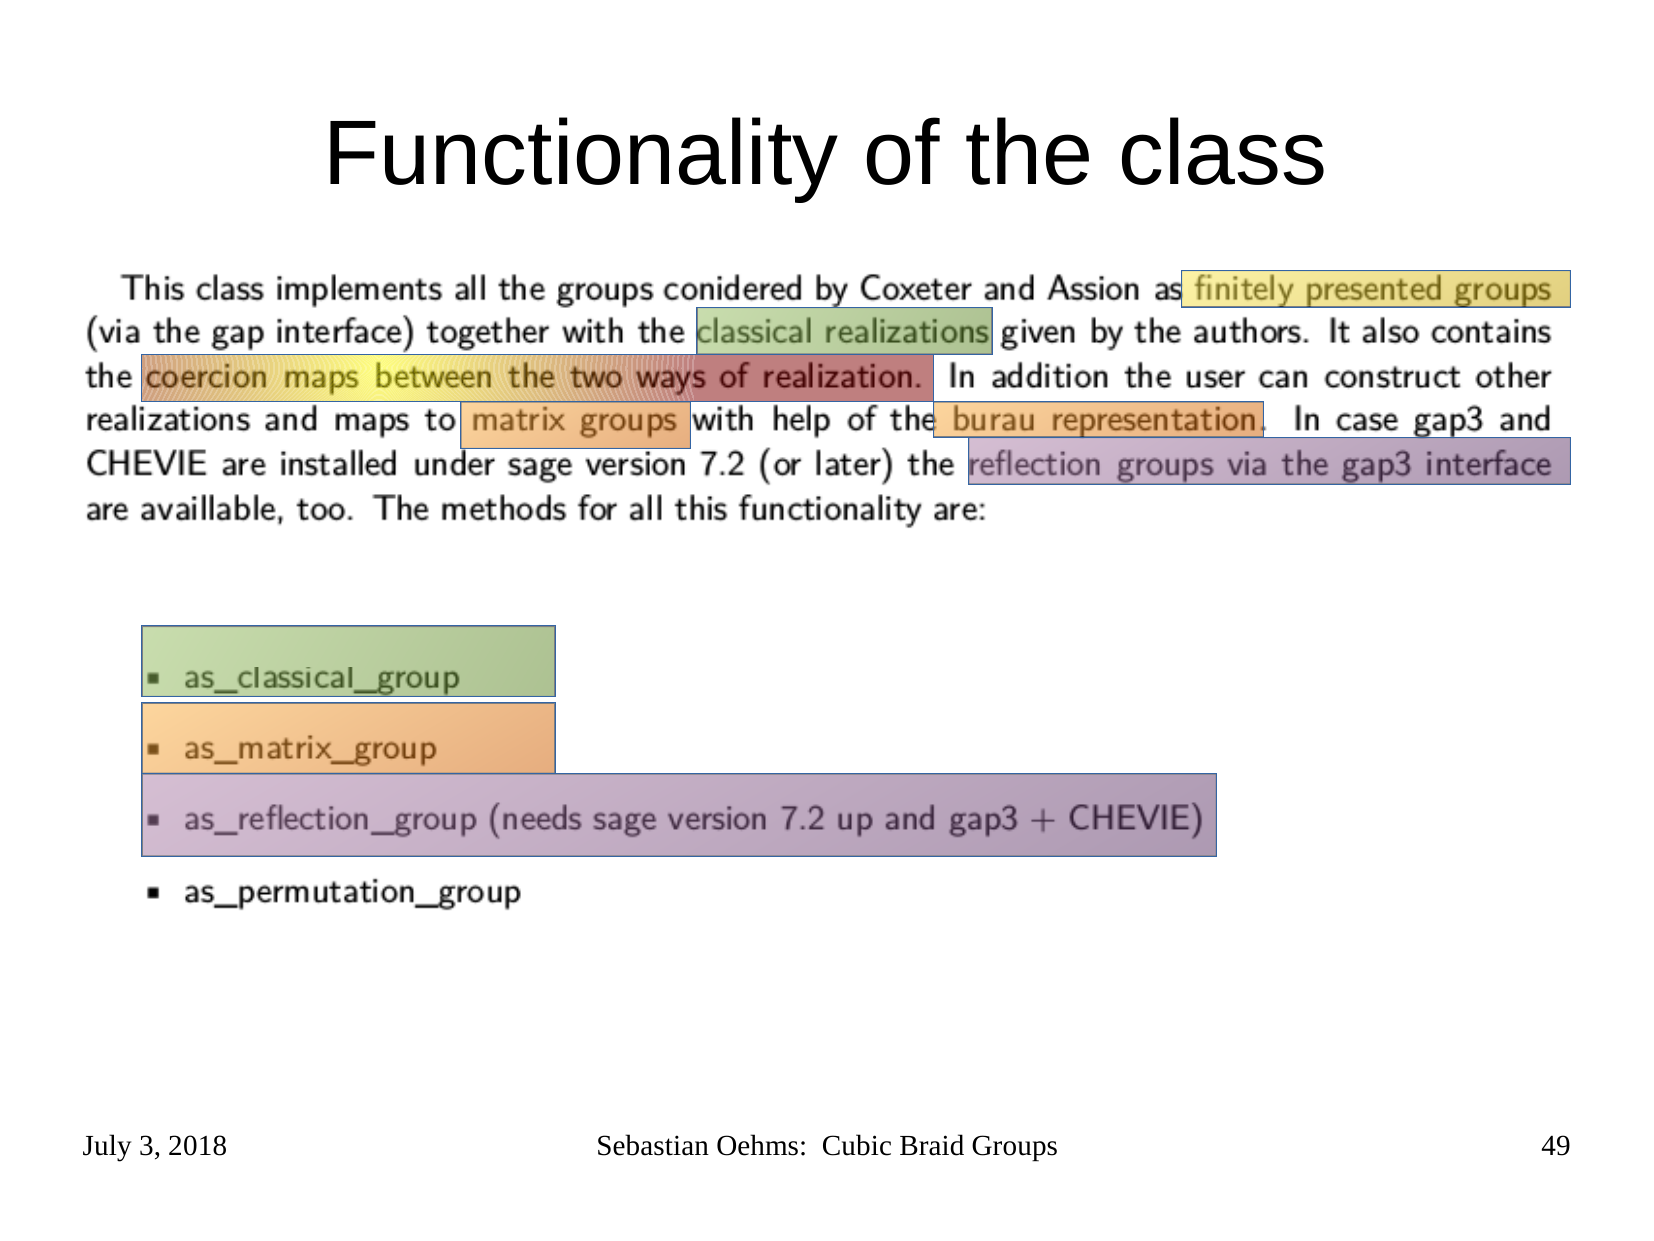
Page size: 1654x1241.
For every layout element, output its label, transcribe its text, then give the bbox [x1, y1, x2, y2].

text_box [141, 625, 556, 697]
picture [82, 269, 1571, 532]
text_box [1181, 270, 1571, 308]
title Functionality of the class [82, 49, 1571, 257]
text_box [141, 702, 1217, 857]
text_box [141, 307, 1571, 485]
picture [98, 667, 1560, 916]
